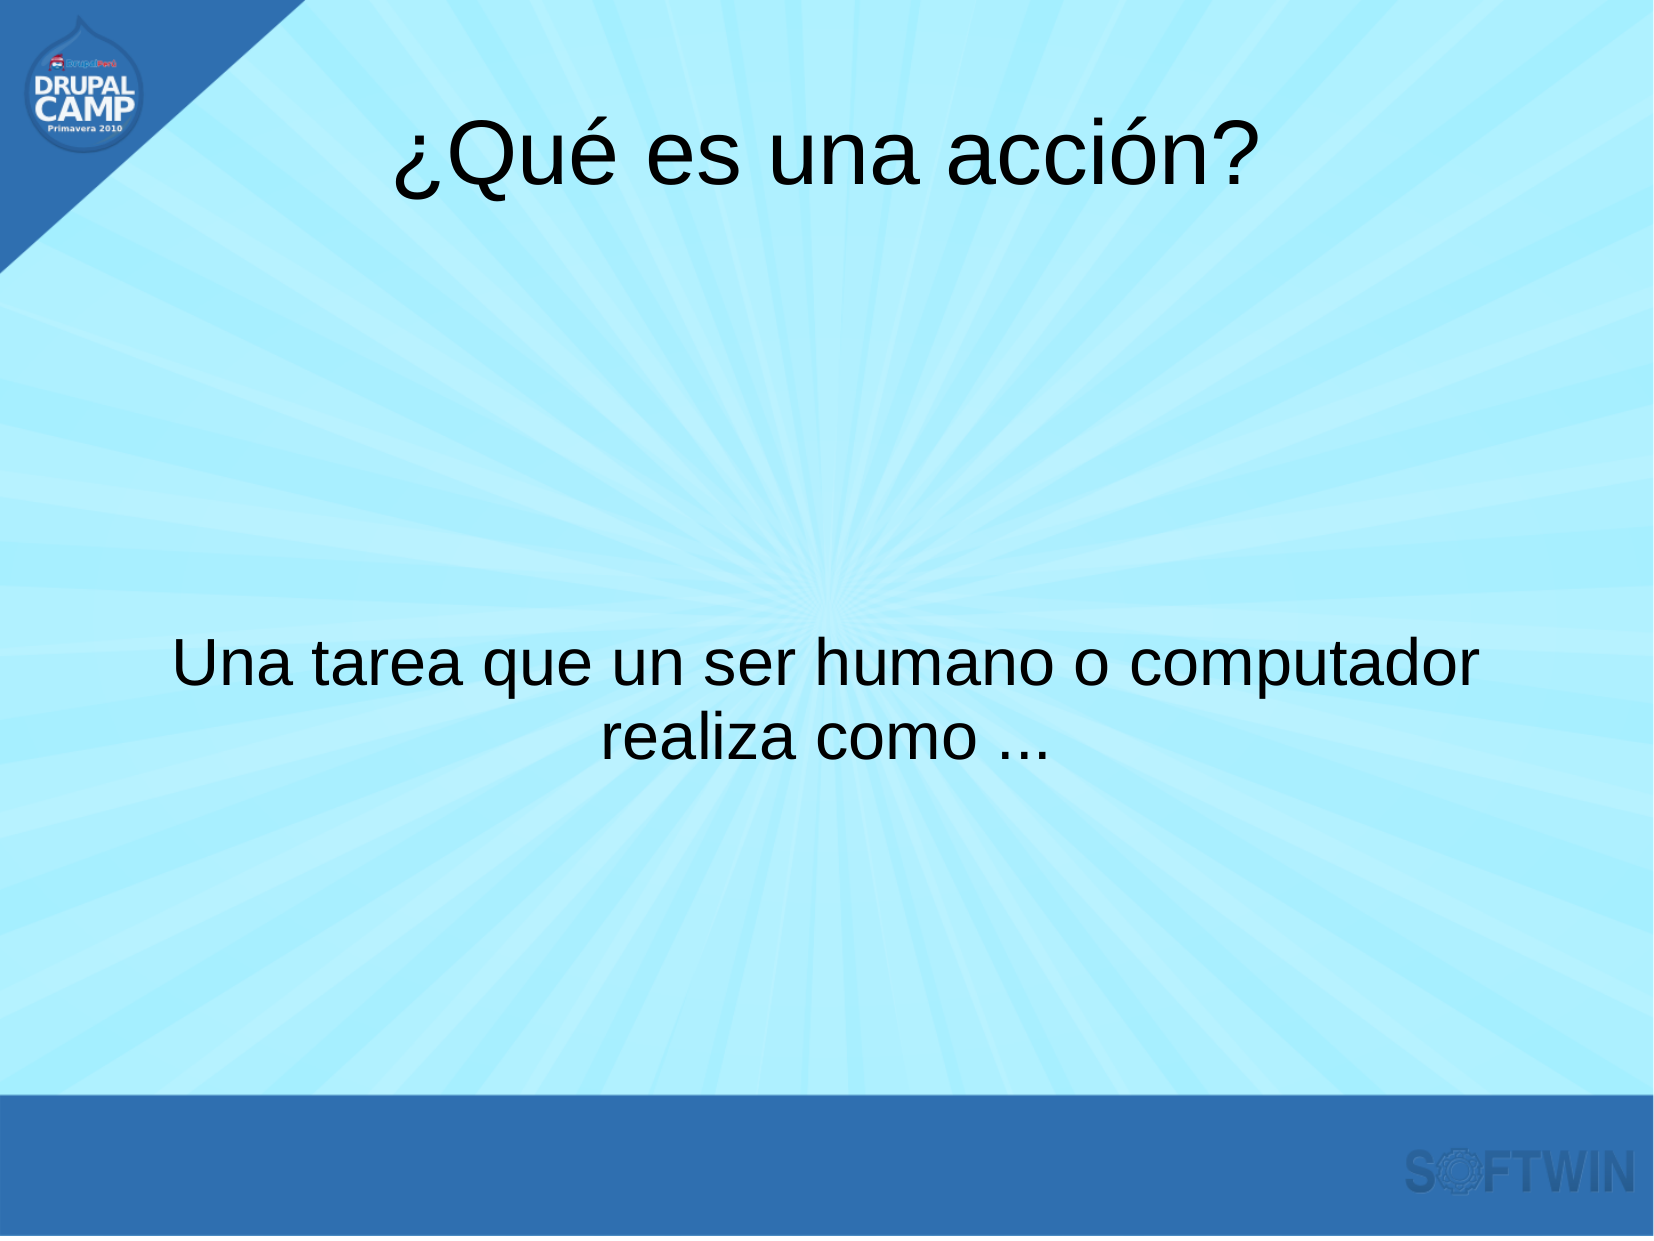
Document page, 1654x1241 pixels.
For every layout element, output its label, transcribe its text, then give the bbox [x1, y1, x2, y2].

title ¿Qué es una acción? [82, 49, 1571, 257]
subtitle Una tarea que un ser humano o computador realiza como ... [82, 297, 1571, 1102]
picture [0, 0, 1654, 1236]
